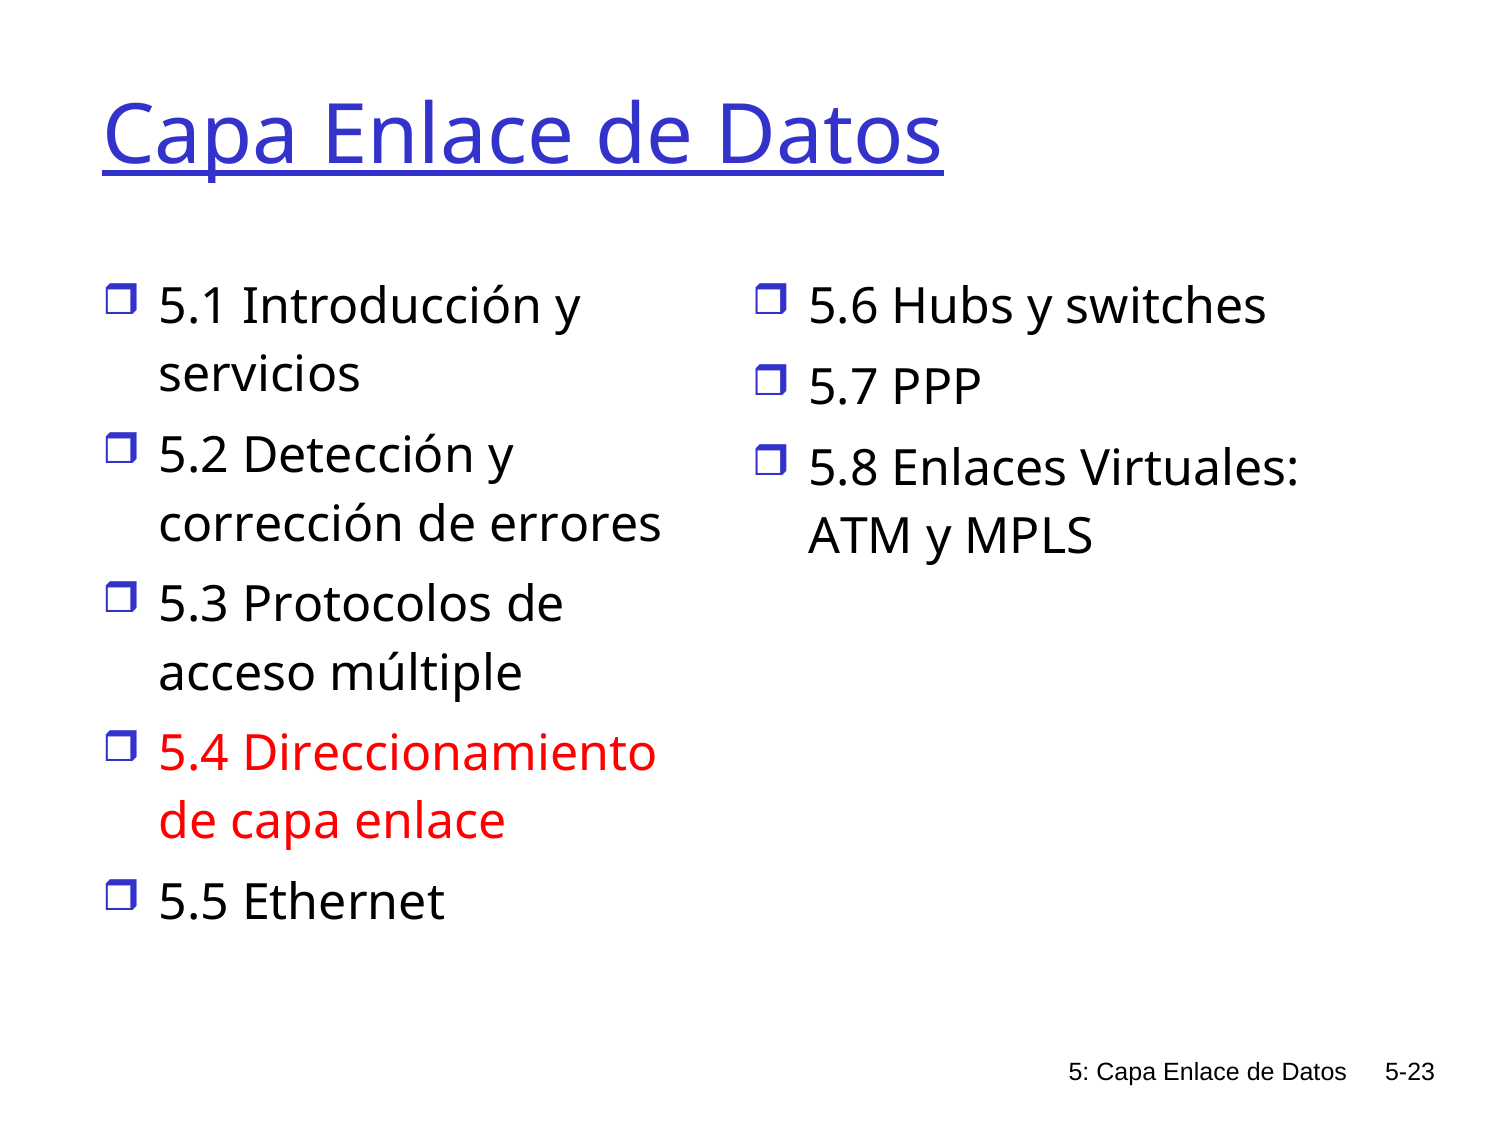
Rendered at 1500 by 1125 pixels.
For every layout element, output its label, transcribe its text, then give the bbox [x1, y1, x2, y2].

list 5.6 Hubs y switches 5.7 PPP 5.8 Enlaces Virtuales: ATM y MPLS [737, 262, 1403, 1026]
title Capa Enlace de Datos [87, 37, 1363, 225]
list 5.1 Introducción y servicios 5.2 Detección y corrección de errores 5.3 Protocolos de acceso múltiple 5.4 Direccionamiento de capa enlace 5.5 Ethernet [87, 262, 713, 1026]
